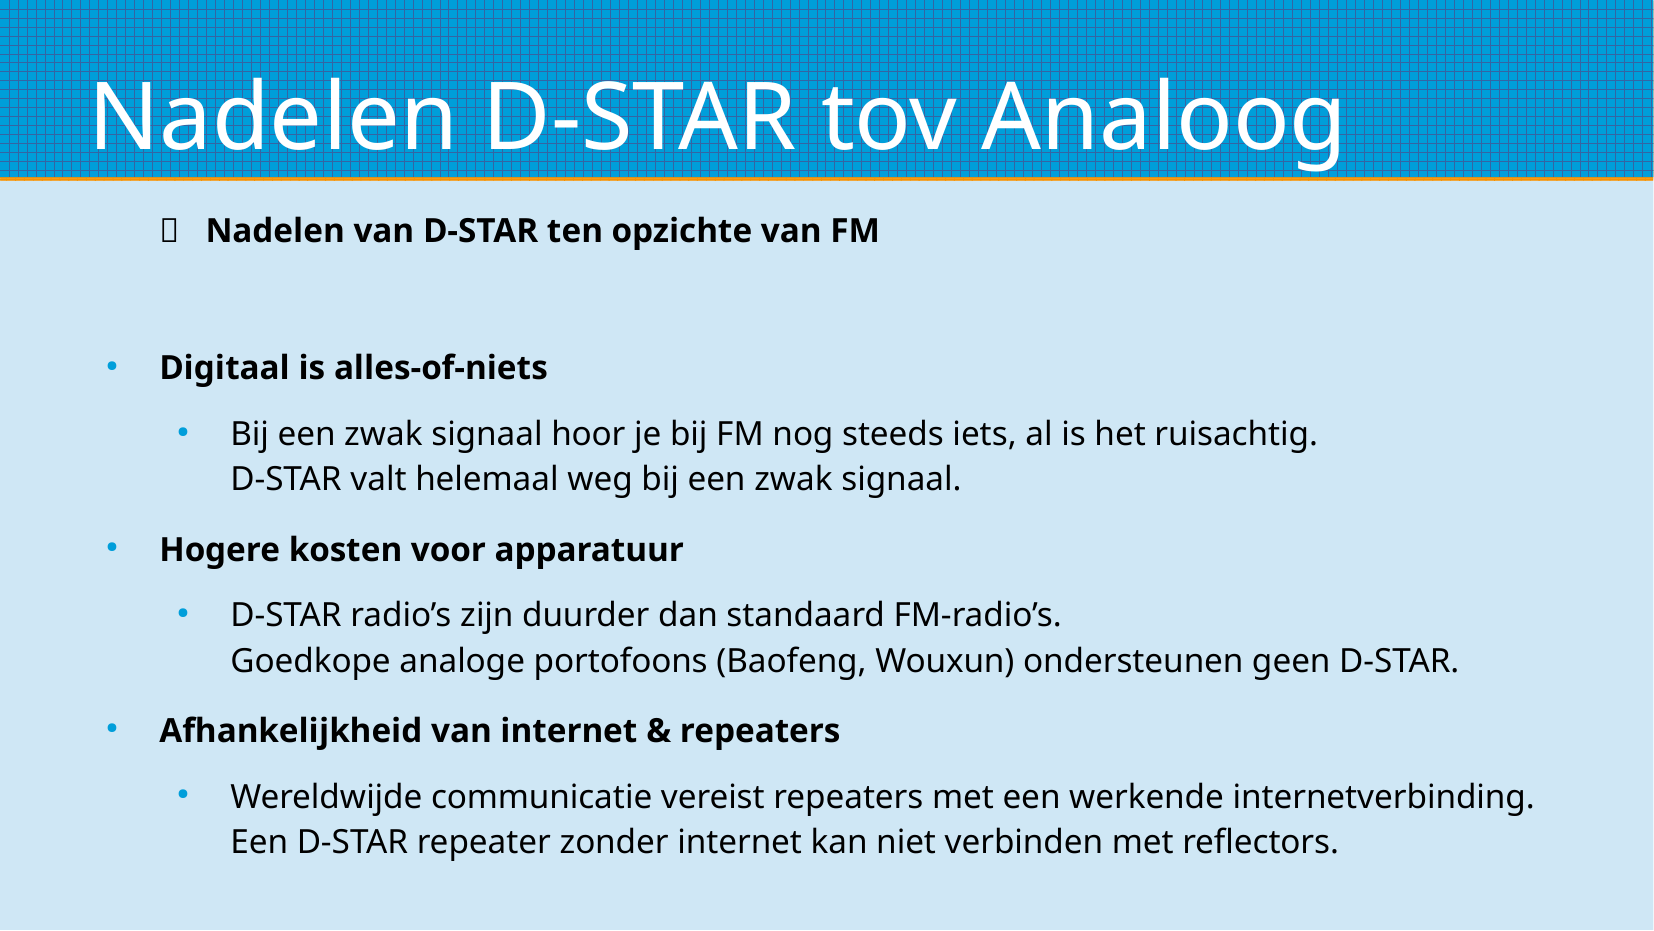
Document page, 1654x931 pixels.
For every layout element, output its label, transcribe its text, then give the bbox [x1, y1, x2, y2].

list ❌ Nadelen van D-STAR ten opzichte van FM Digitaal is alles-of-niets Bij een zwak signaal hoor je bij FM nog steeds iets, al is het ruisachtig. D-STAR valt helemaal weg bij een zwak signaal. Hogere kosten voor apparatuur D-STAR radio’s zijn duurder dan standaard FM-radio’s. Goedkope analoge portofoons (Baofeng, Wouxun) ondersteunen geen D-STAR. Afhankelijkheid van internet & repeaters Wereldwijde communicatie vereist repeaters met een werkende internetverbinding. Een D-STAR repeater zonder internet kan niet verbinden met reflectors. [88, 206, 1565, 916]
title Nadelen D-STAR tov Analoog [88, 14, 1565, 178]
